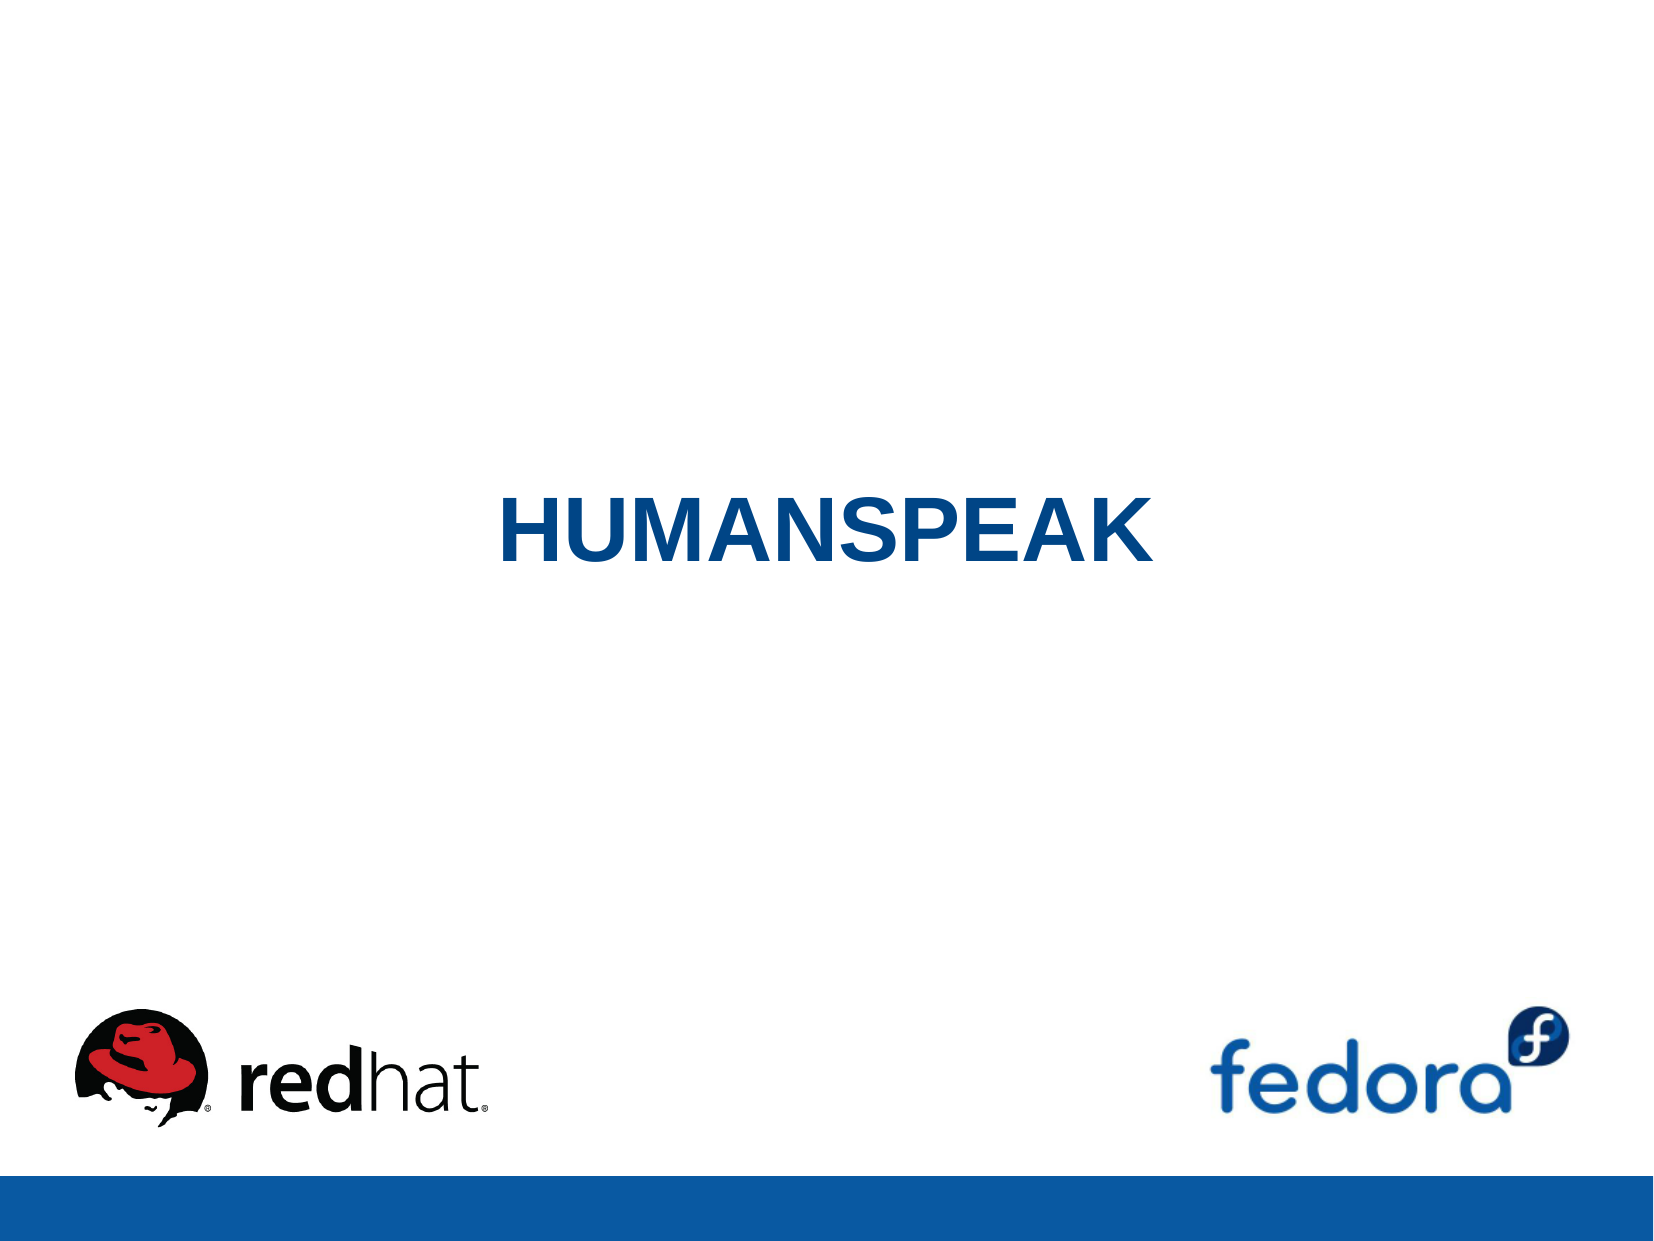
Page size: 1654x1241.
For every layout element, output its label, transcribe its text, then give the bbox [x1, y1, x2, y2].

subtitle HUMANSPEAK [82, 49, 1571, 1109]
picture [75, 1009, 488, 1142]
picture [0, 1176, 1654, 1241]
picture [1200, 997, 1576, 1125]
